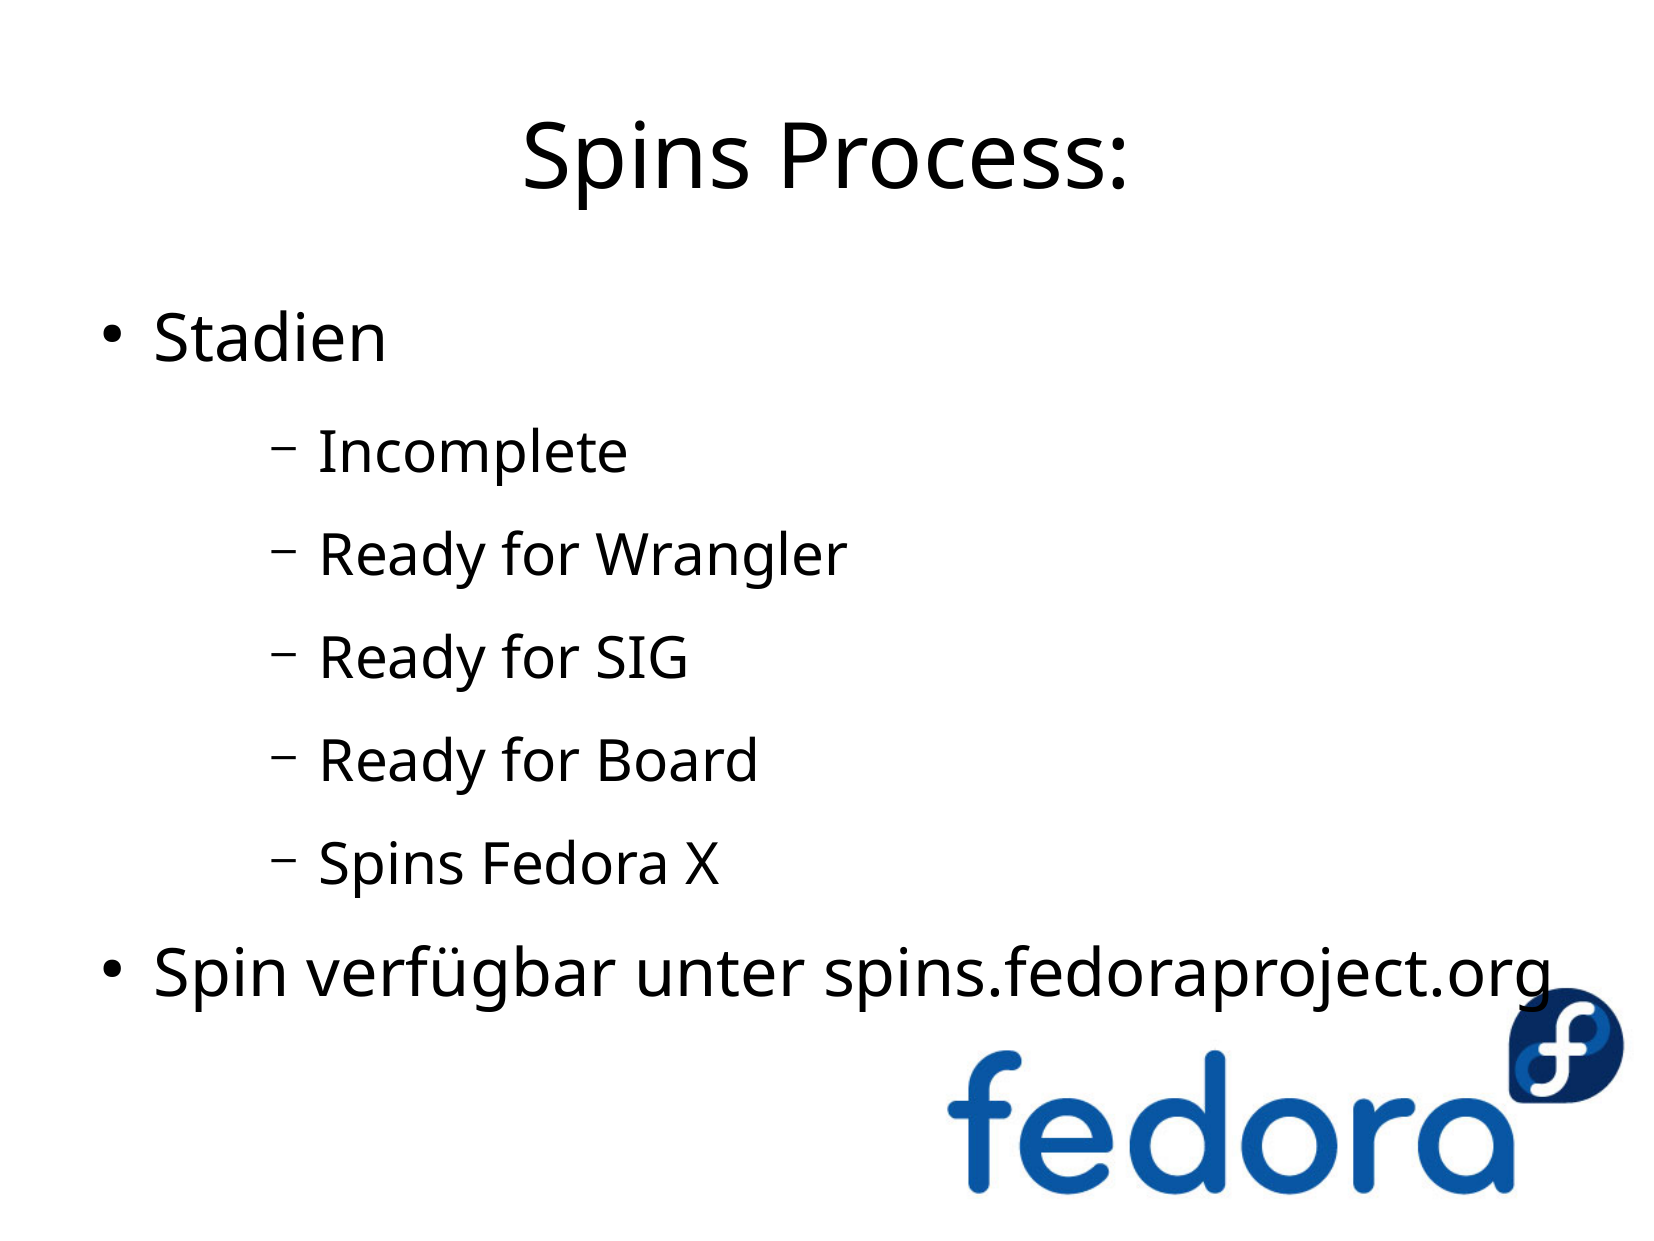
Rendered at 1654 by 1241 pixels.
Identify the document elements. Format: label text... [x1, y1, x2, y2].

list Stadien Incomplete Ready for Wrangler Ready for SIG Ready for Board Spins Fedora X Spin verfügbar unter spins.fedoraproject.org [82, 290, 1571, 1109]
picture [925, 967, 1639, 1223]
title Spins Process: [82, 49, 1571, 257]
